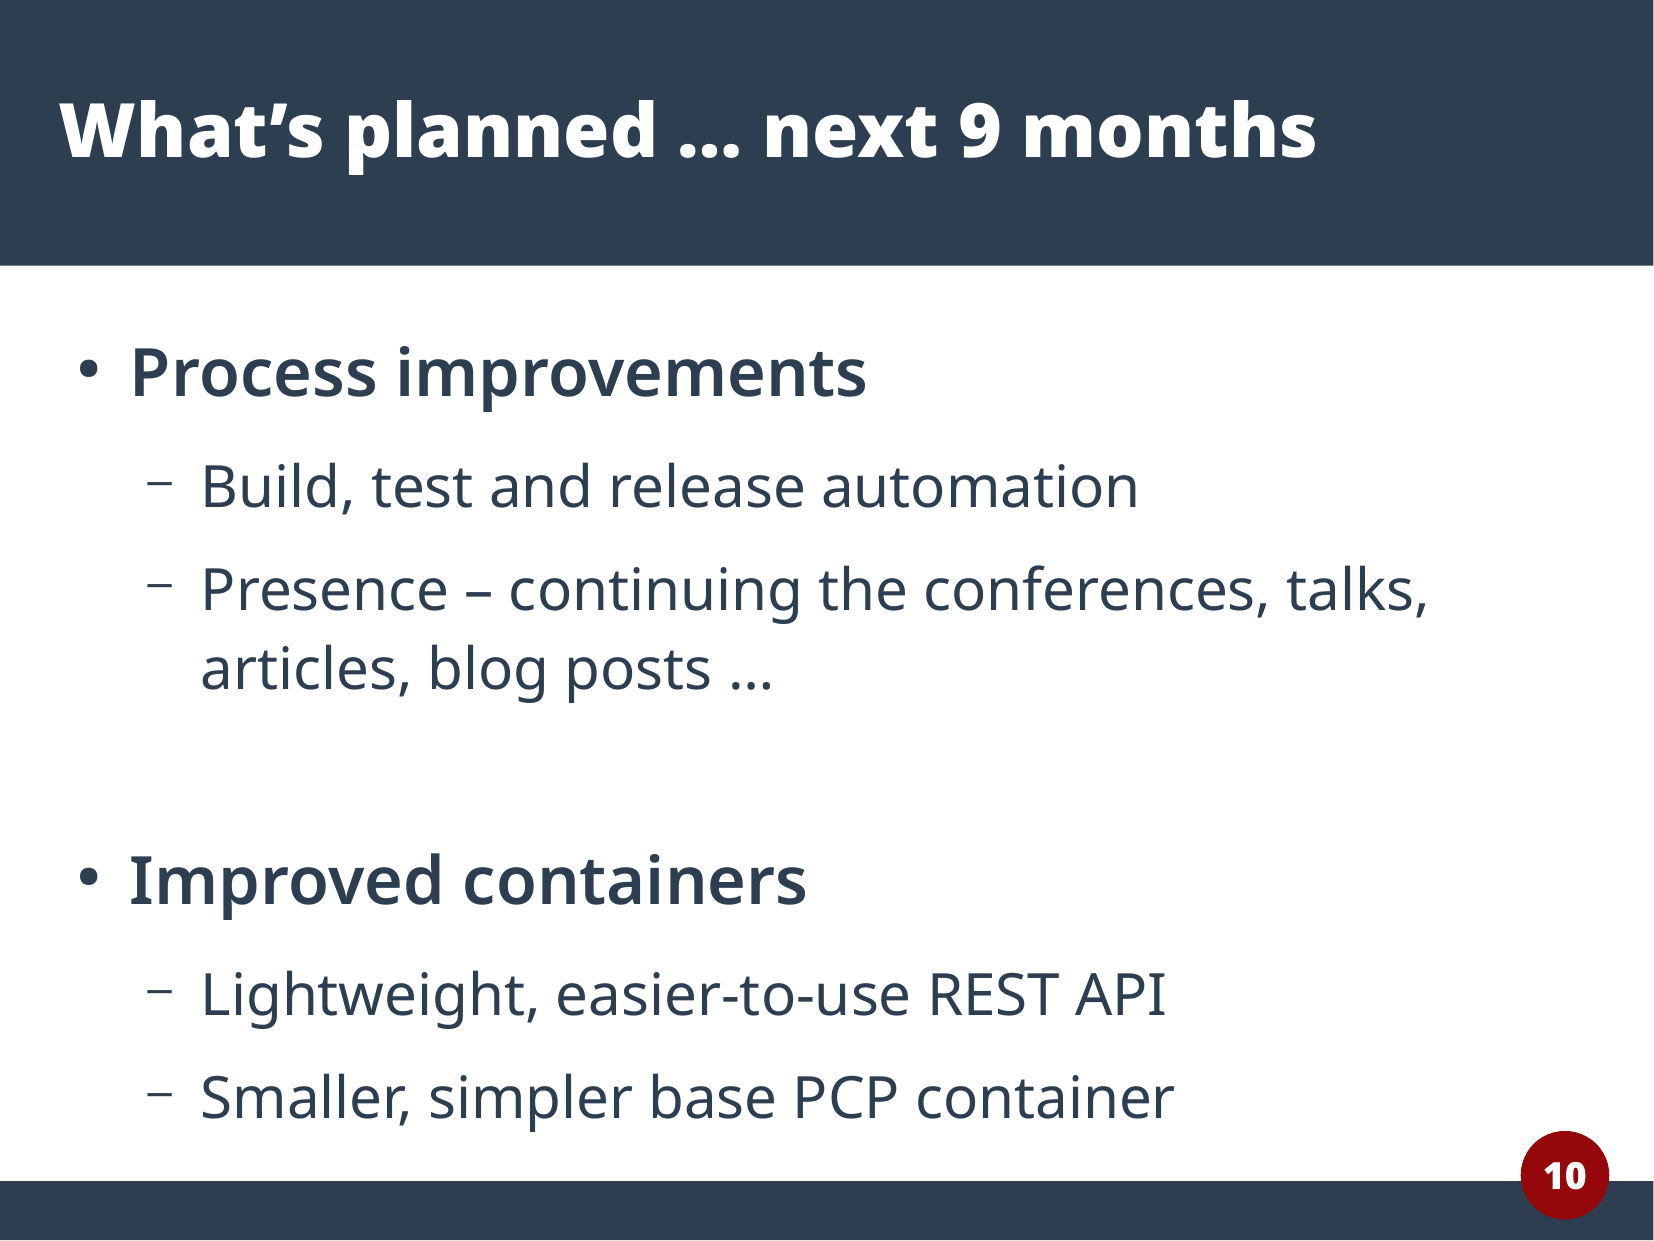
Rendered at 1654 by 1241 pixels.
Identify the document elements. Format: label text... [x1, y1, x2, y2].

title What’s planned … next 9 months [59, 49, 1595, 207]
list Process improvements Build, test and release automation Presence – continuing the conferences, talks, articles, blog posts … Improved containers Lightweight, easier-to-use REST API Smaller, simpler base PCP container [59, 324, 1595, 1152]
